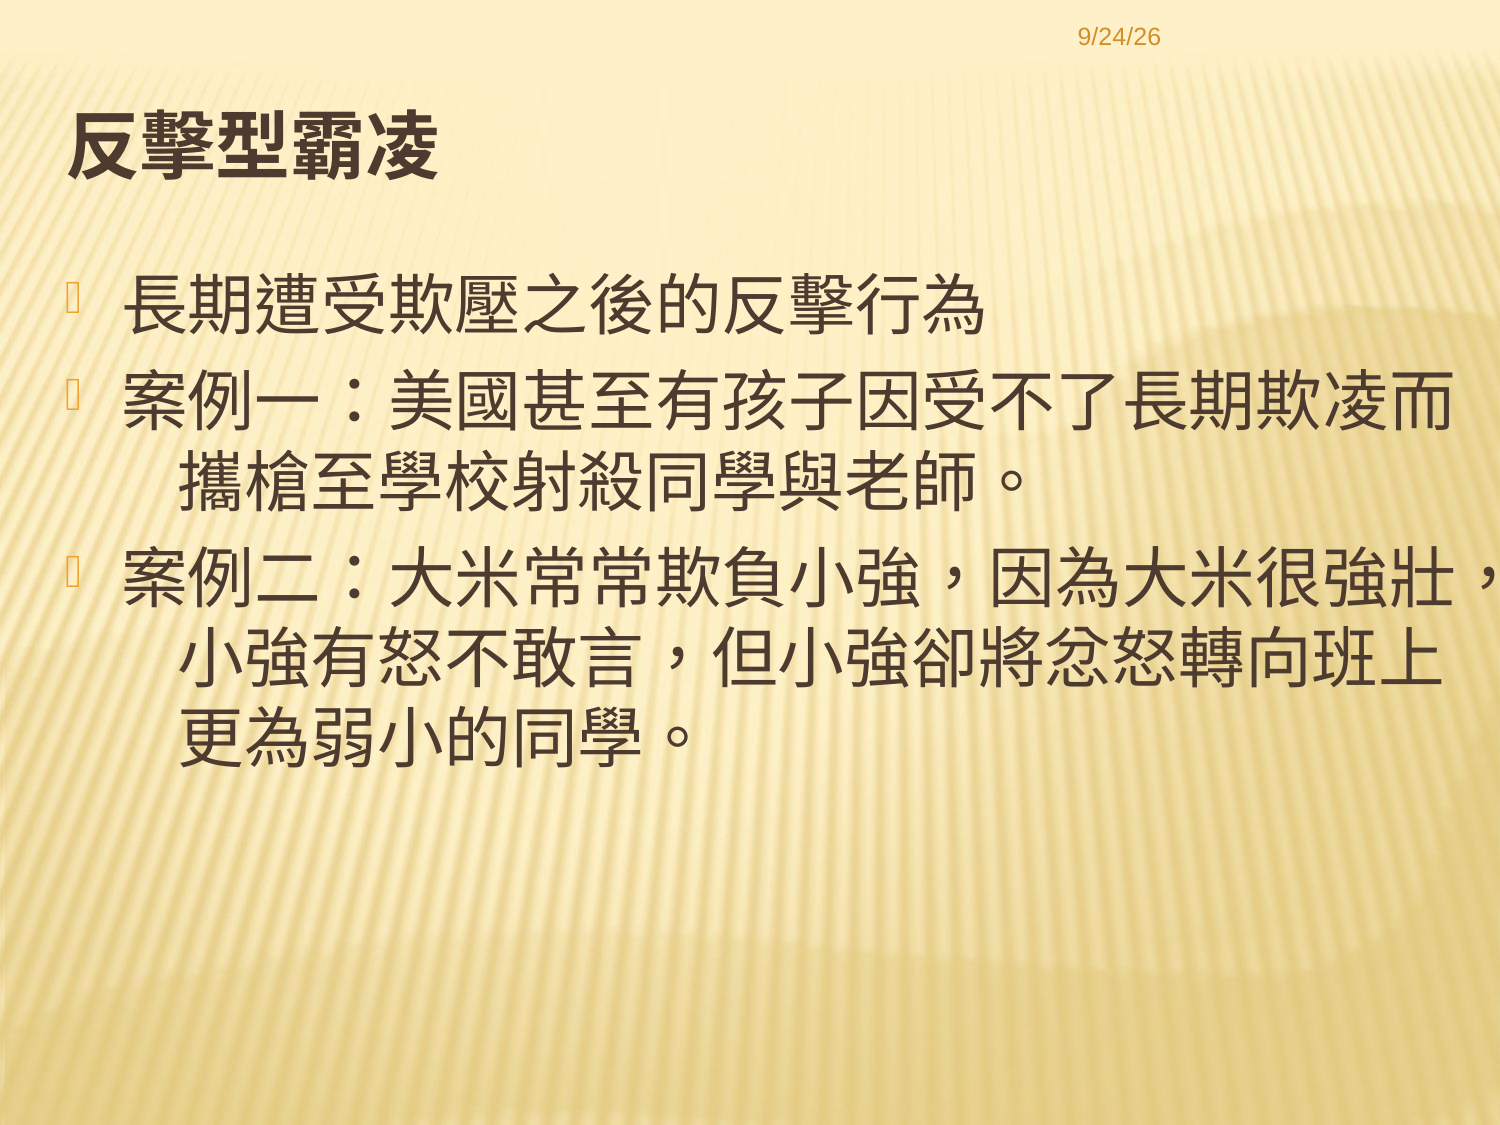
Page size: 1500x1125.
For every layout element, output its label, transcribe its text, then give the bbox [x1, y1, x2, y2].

text_box [1062, 12, 1476, 60]
title 反擊型霸凌 [50, 75, 1476, 213]
list 長期遭受欺壓之後的反擊行為 案例一：美國甚至有孩子因受不了長期欺凌而攜槍至學校射殺同學與老師。 案例二：大米常常欺負小強，因為大米很強壯，小強有怒不敢言，但小強卻將忿怒轉向班上更為弱小的同學。 [50, 254, 1476, 998]
